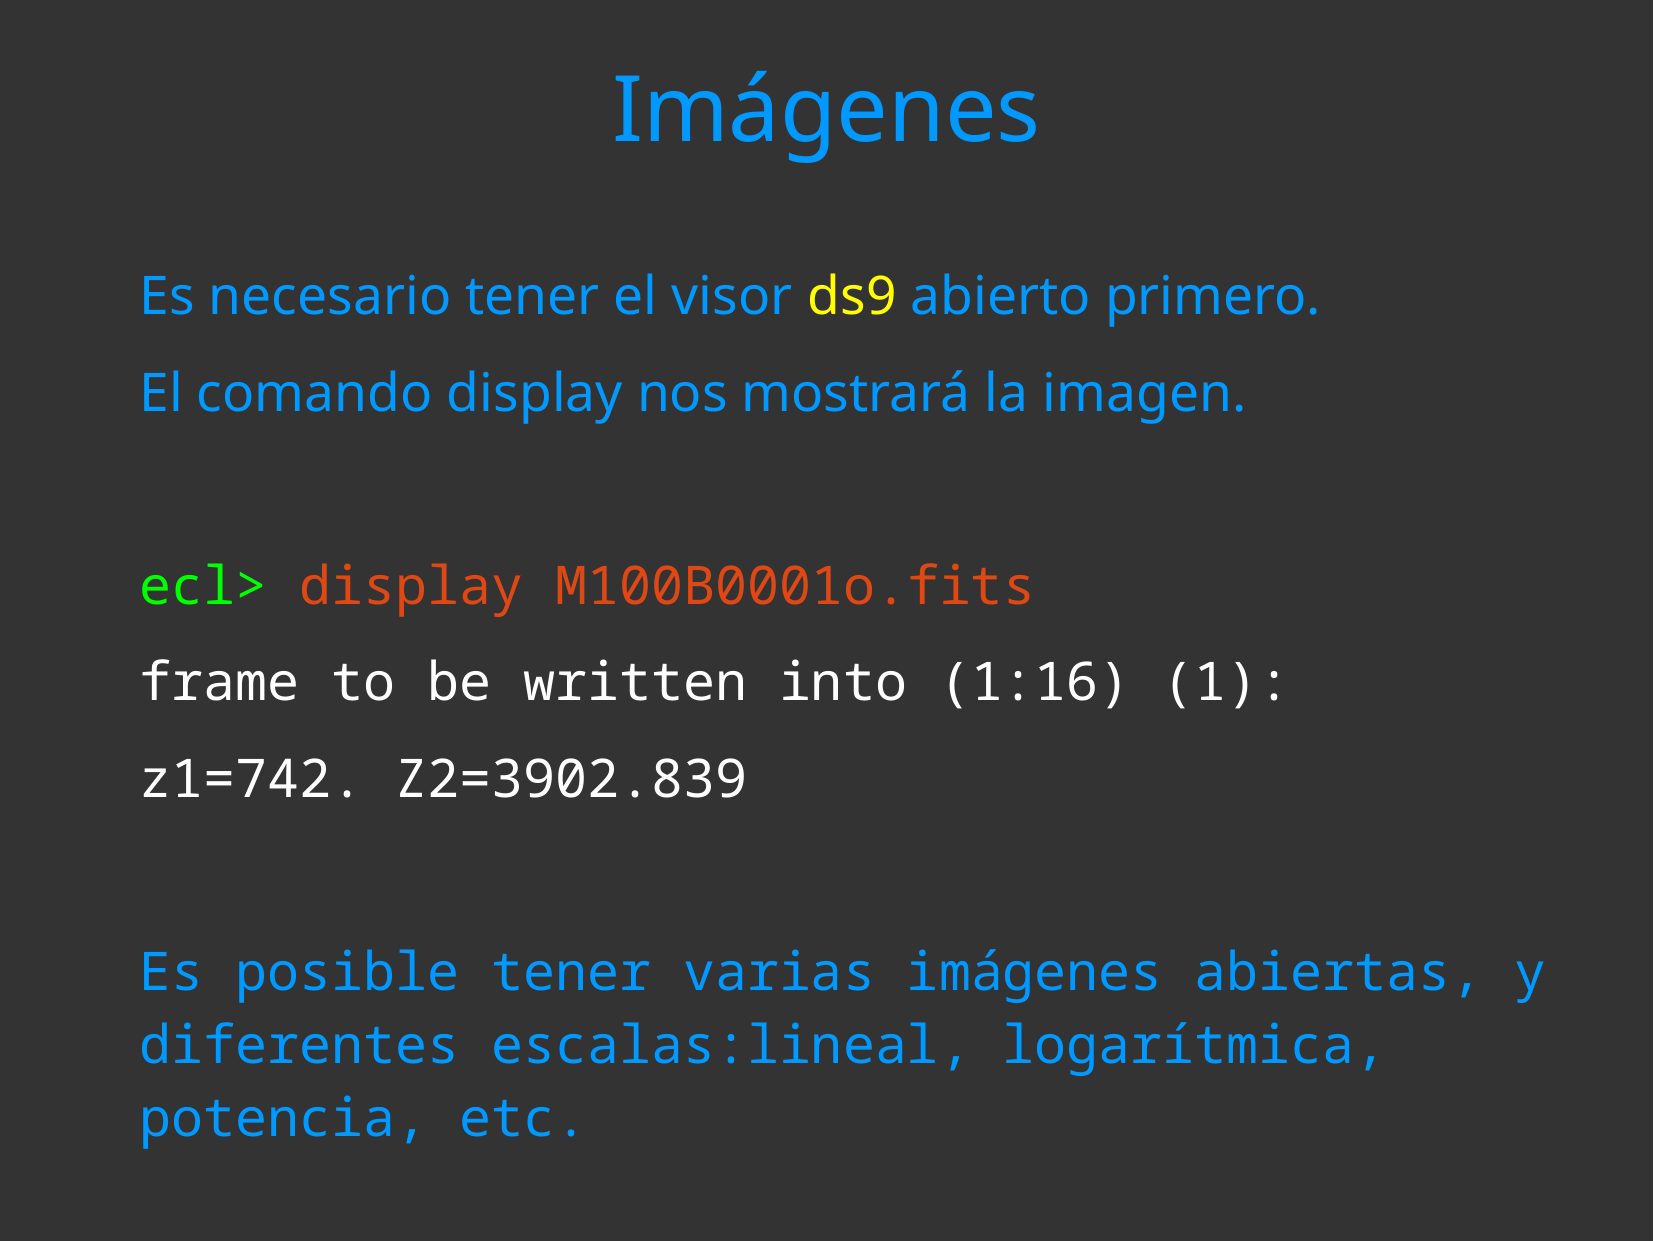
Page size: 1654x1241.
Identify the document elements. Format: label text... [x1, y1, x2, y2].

list Es necesario tener el visor ds9 abierto primero. El comando display nos mostrará la imagen. ecl> display M100B0001o.fits frame to be written into (1:16) (1): z1=742. Z2=3902.839 Es posible tener varias imágenes abiertas, y diferentes escalas:lineal, logarítmica, potencia, etc. [82, 257, 1571, 1155]
title Imágenes [82, 49, 1571, 163]
